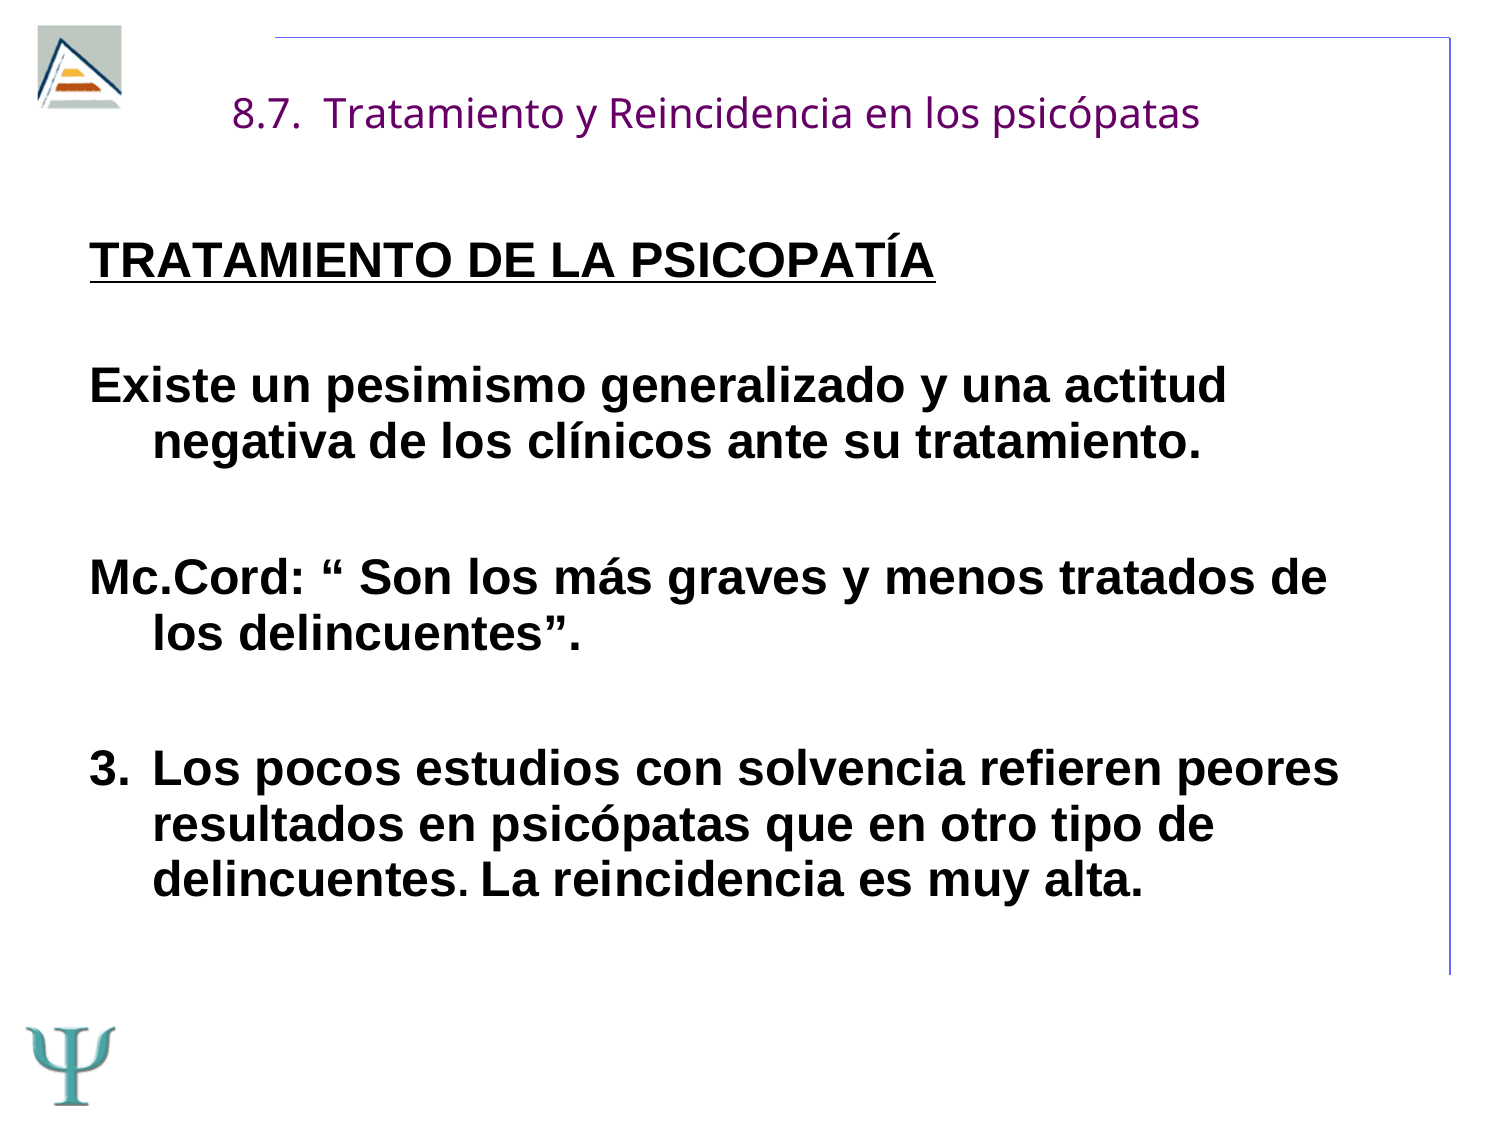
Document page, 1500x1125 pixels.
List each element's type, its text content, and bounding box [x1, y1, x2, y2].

picture [37, 24, 122, 109]
title 8.7. Tratamiento y Reincidencia en los psicópatas [147, 66, 1286, 159]
picture [24, 1024, 75, 1106]
list TRATAMIENTO DE LA PSICOPATÍA Existe un pesimismo generalizado y una actitud negativa de los clínicos ante su tratamiento. Mc.Cord: “ Son los más graves y menos tratados de los delincuentes”. 3. Los pocos estudios con solvencia refieren peores resultados en psicópatas que en otro tipo de delincuentes. La reincidencia es muy alta. [75, 224, 1426, 1125]
